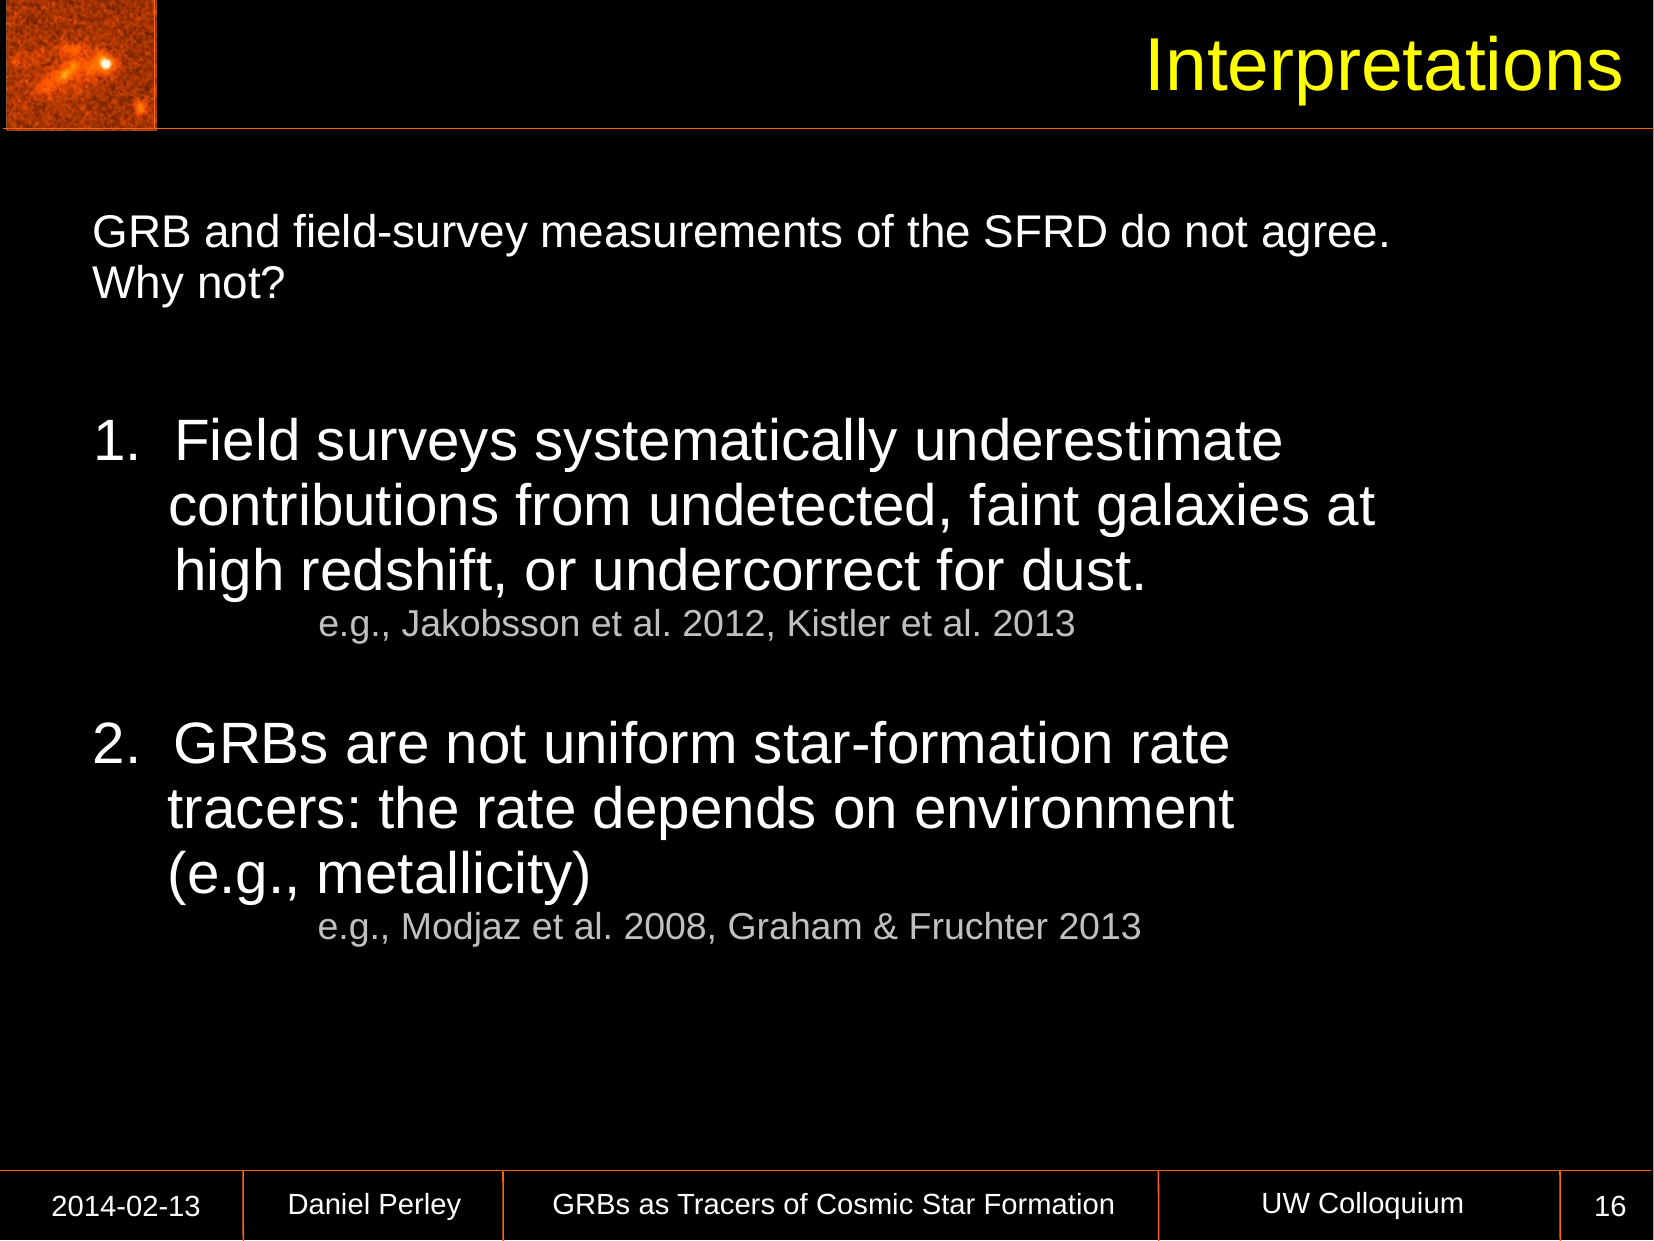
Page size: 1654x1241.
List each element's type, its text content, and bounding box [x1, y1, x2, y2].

title Interpretations [187, 21, 1624, 108]
text_box GRB and field-survey measurements of the SFRD do not agree. Why not? [75, 195, 1463, 319]
picture [7, 0, 154, 128]
text_box 2. GRBs are not uniform star-formation rate tracers: the rate depends on environment (e.g., metallicity) e.g., Modjaz et al. 2008, Graham & Fruchter 2013 [75, 700, 1426, 963]
text_box 1. Field surveys systematically underestimate contributions from undetected, faint galaxies at high redshift, or undercorrect for dust. e.g., Jakobsson et al. 2012, Kistler et al. 2013 [75, 397, 1426, 660]
